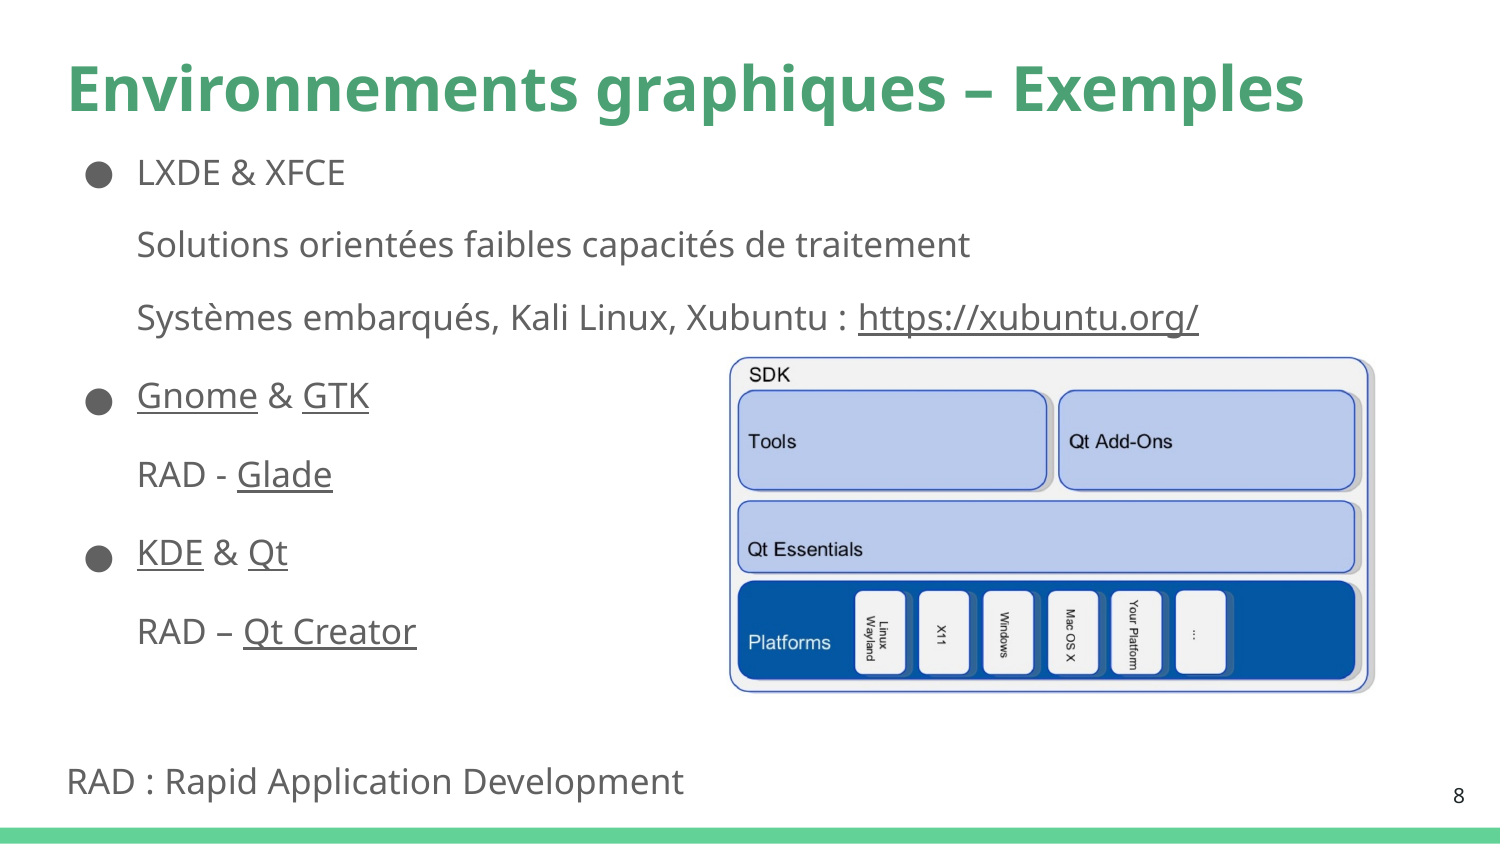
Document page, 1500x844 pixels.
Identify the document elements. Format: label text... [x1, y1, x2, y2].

list LXDE & XFCE Solutions orientées faibles capacités de traitement Systèmes embarqués, Kali Linux, Xubuntu : https://xubuntu.org/ Gnome & GTK RAD - Glade KDE & Qt RAD – Qt Creator RAD : Rapid Application Development [51, 128, 1449, 817]
title Environnements graphiques – Exemples [51, 23, 1449, 117]
slide_number <numéro> [1389, 764, 1480, 830]
picture [726, 352, 1378, 697]
